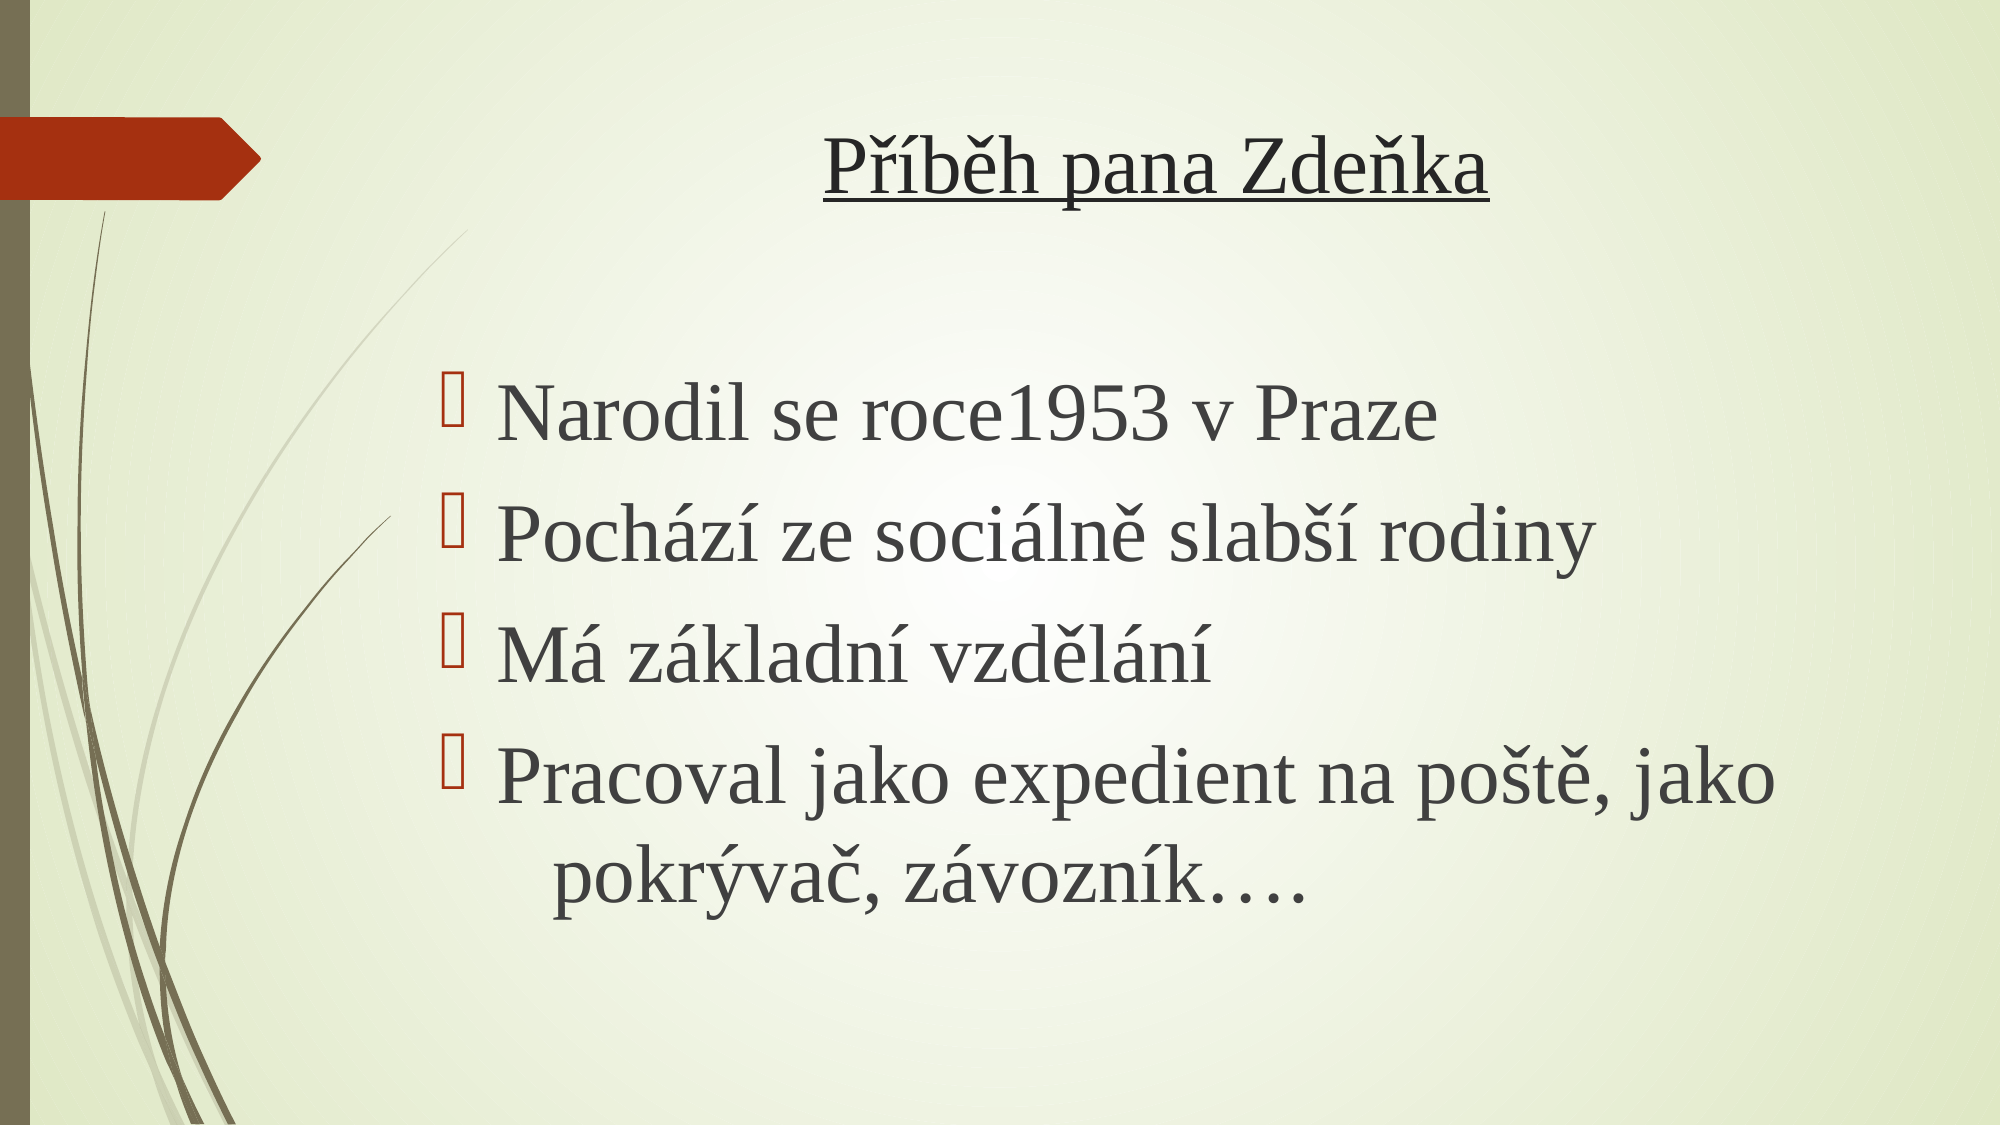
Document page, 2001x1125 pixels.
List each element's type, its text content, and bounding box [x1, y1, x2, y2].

list Narodil se roce1953 v Praze Pochází ze sociálně slabší rodiny Má základní vzdělání Pracoval jako expedient na poště, jako pokrývač, závozník…. [424, 350, 1888, 970]
title Příběh pana Zdeňka [425, 102, 1888, 313]
